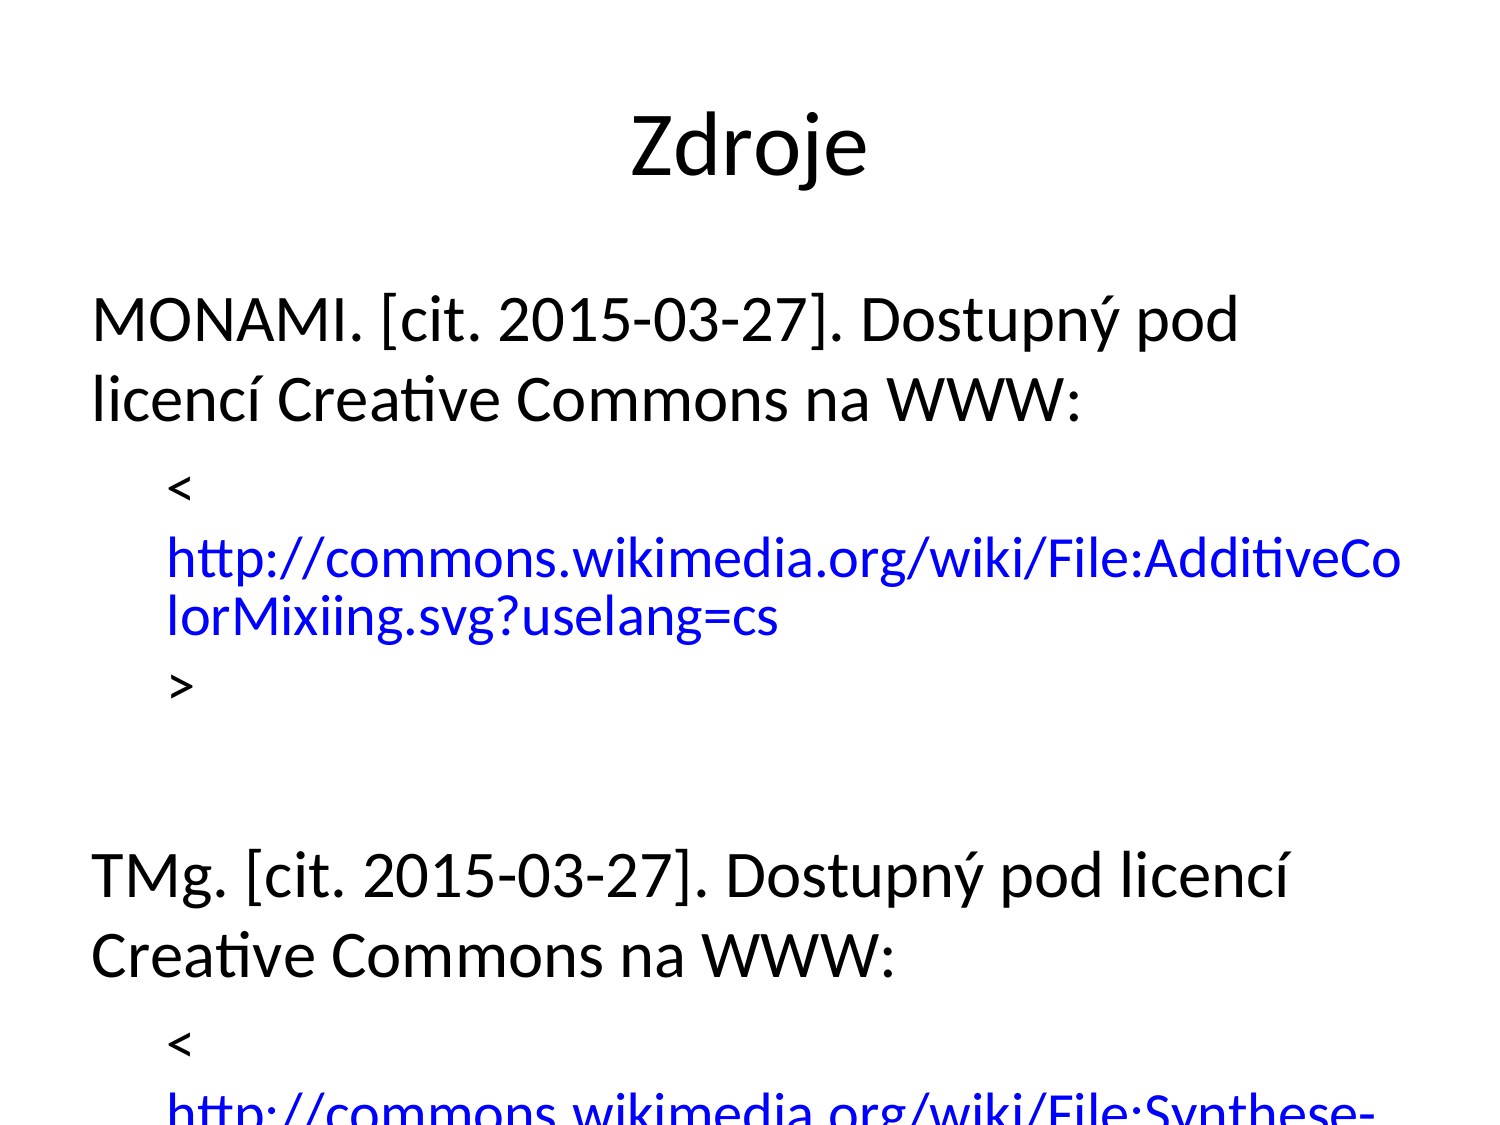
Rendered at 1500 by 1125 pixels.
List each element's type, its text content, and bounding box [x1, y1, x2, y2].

list MONAMI. [cit. 2015-03-27]. Dostupný pod licencí Creative Commons na WWW: <http://commons.wikimedia.org/wiki/File:AdditiveColorMixiing.svg?uselang=cs> TMg. [cit. 2015-03-27]. Dostupný pod licencí Creative Commons na WWW: <http://commons.wikimedia.org/wiki/File:Synthese-.svg?uselang=cs> [76, 267, 1427, 1125]
title Zdroje [75, 45, 1426, 233]
